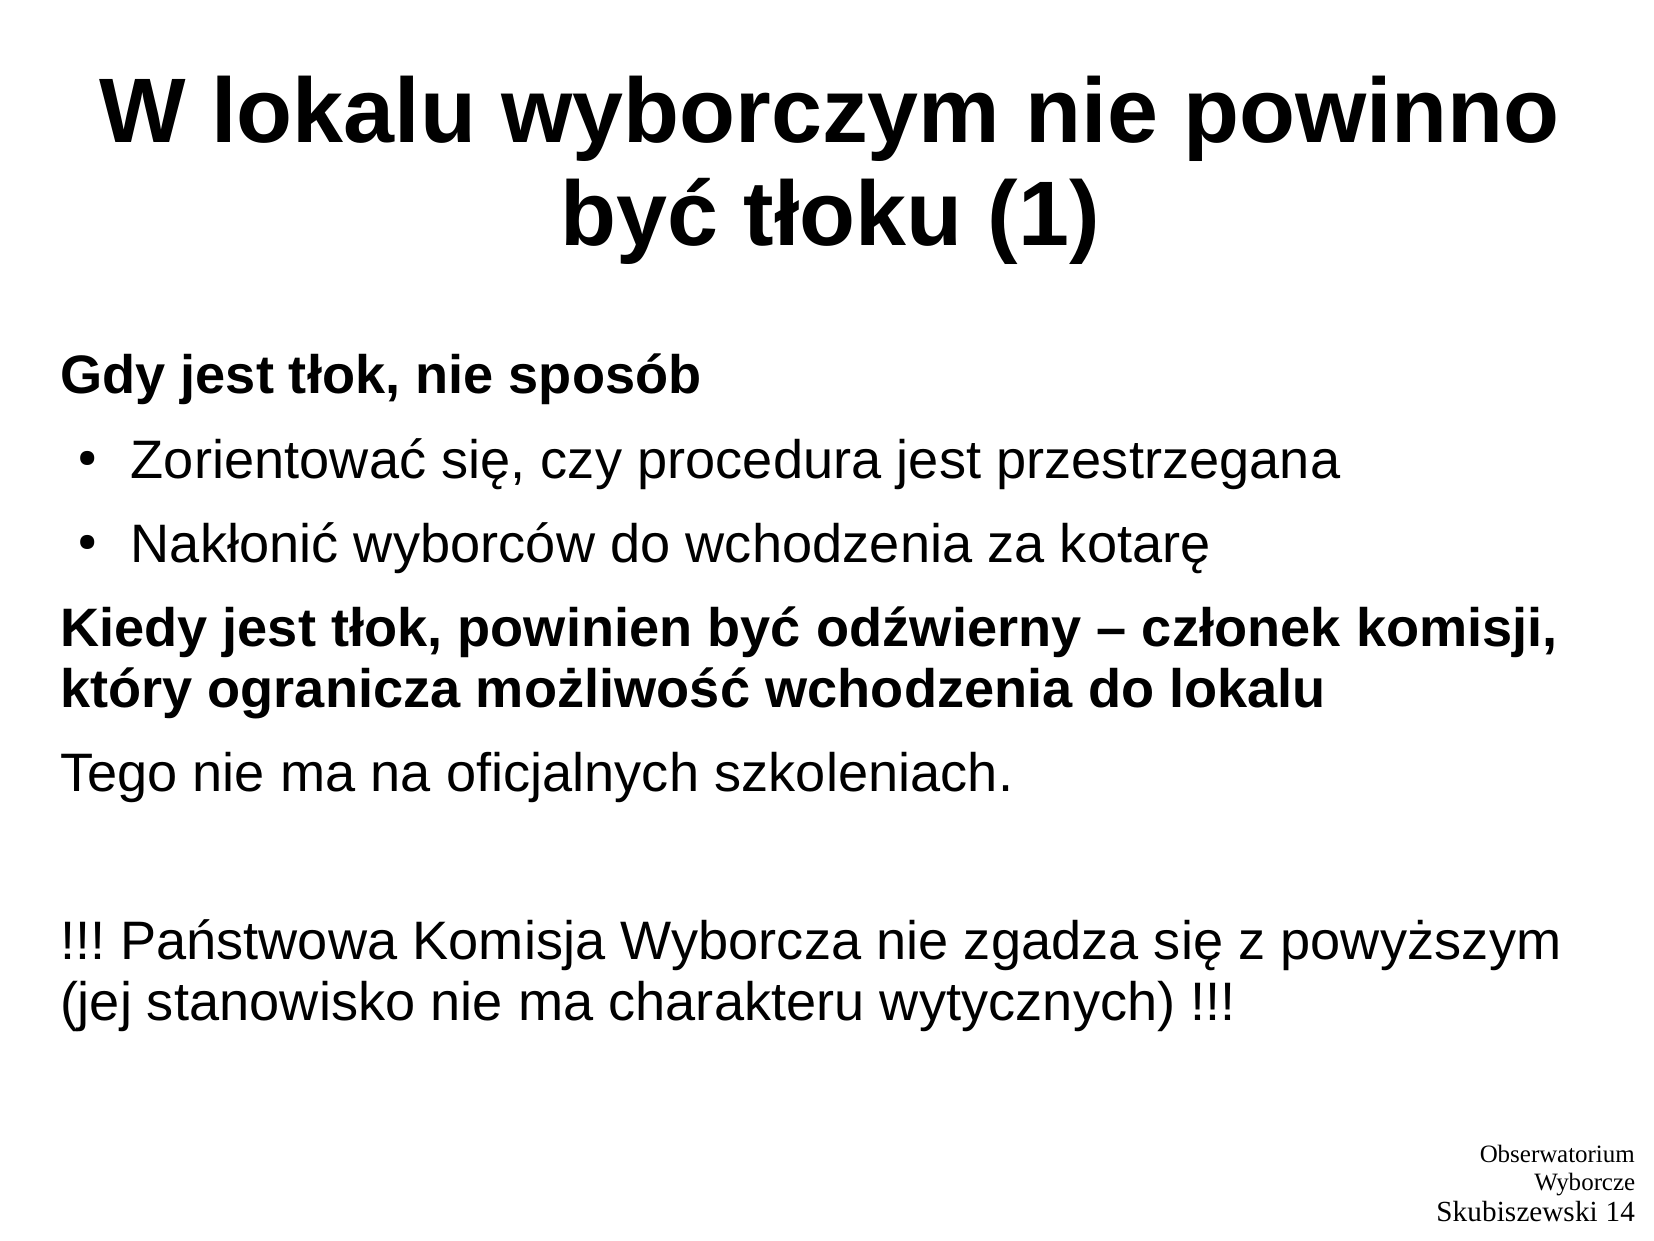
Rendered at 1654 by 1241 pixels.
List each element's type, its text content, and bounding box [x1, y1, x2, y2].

text_box [819, 581, 850, 658]
list Gdy jest tłok, nie sposób Zorientować się, czy procedura jest przestrzegana Nakłonić wyborców do wchodzenia za kotarę Kiedy jest tłok, powinien być odźwierny – członek komisji, który ogranicza możliwość wchodzenia do lokalu Tego nie ma na oficjalnych szkoleniach. !!! Państwowa Komisja Wyborcza nie zgadza się z powyższym (jej stanowisko nie ma charakteru wytycznych) !!! [60, 345, 1613, 1241]
title W lokalu wyborczym nie powinno być tłoku (1) [86, 60, 1575, 266]
